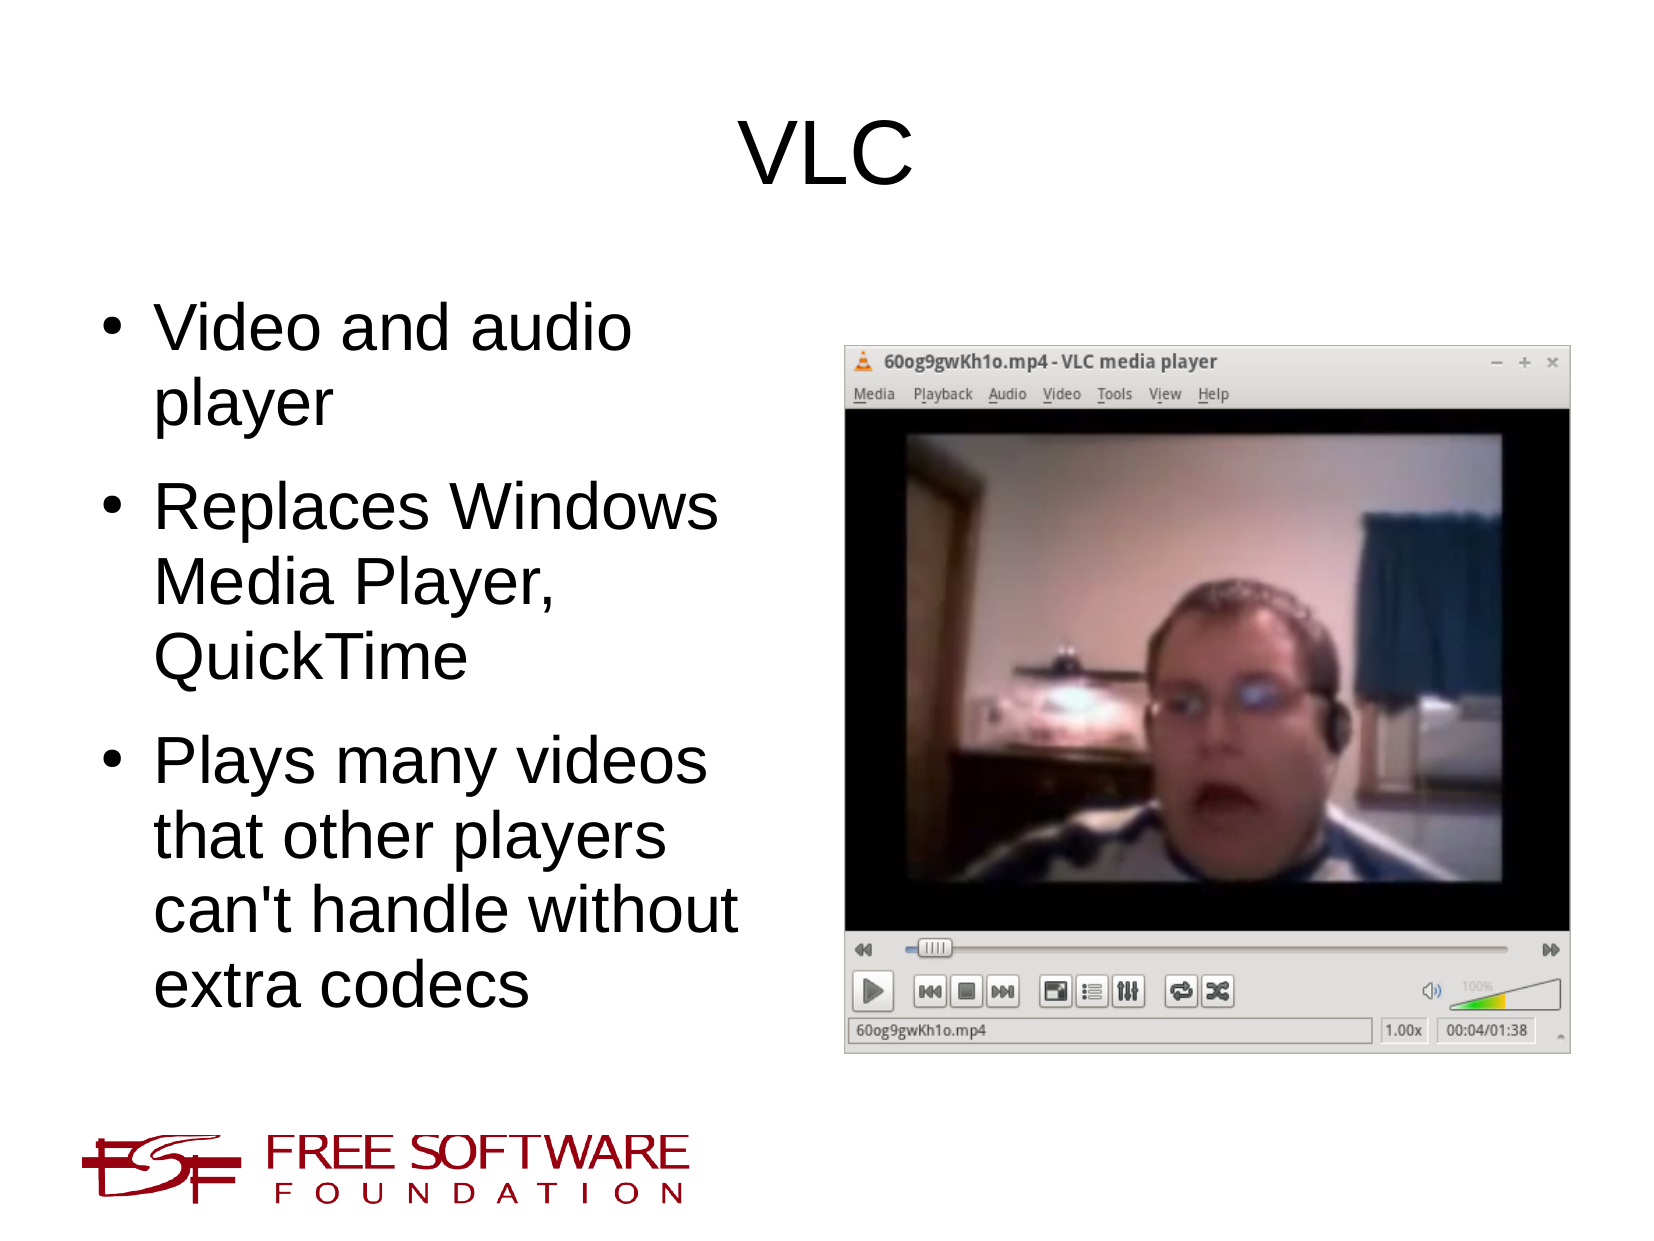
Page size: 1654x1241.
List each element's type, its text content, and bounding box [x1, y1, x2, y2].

picture [82, 1135, 841, 1224]
picture [844, 345, 1571, 1054]
title VLC [82, 49, 1571, 257]
list Video and audio player Replaces Windows Media Player, QuickTime Plays many videos that other players can't handle without extra codecs [82, 290, 809, 1109]
